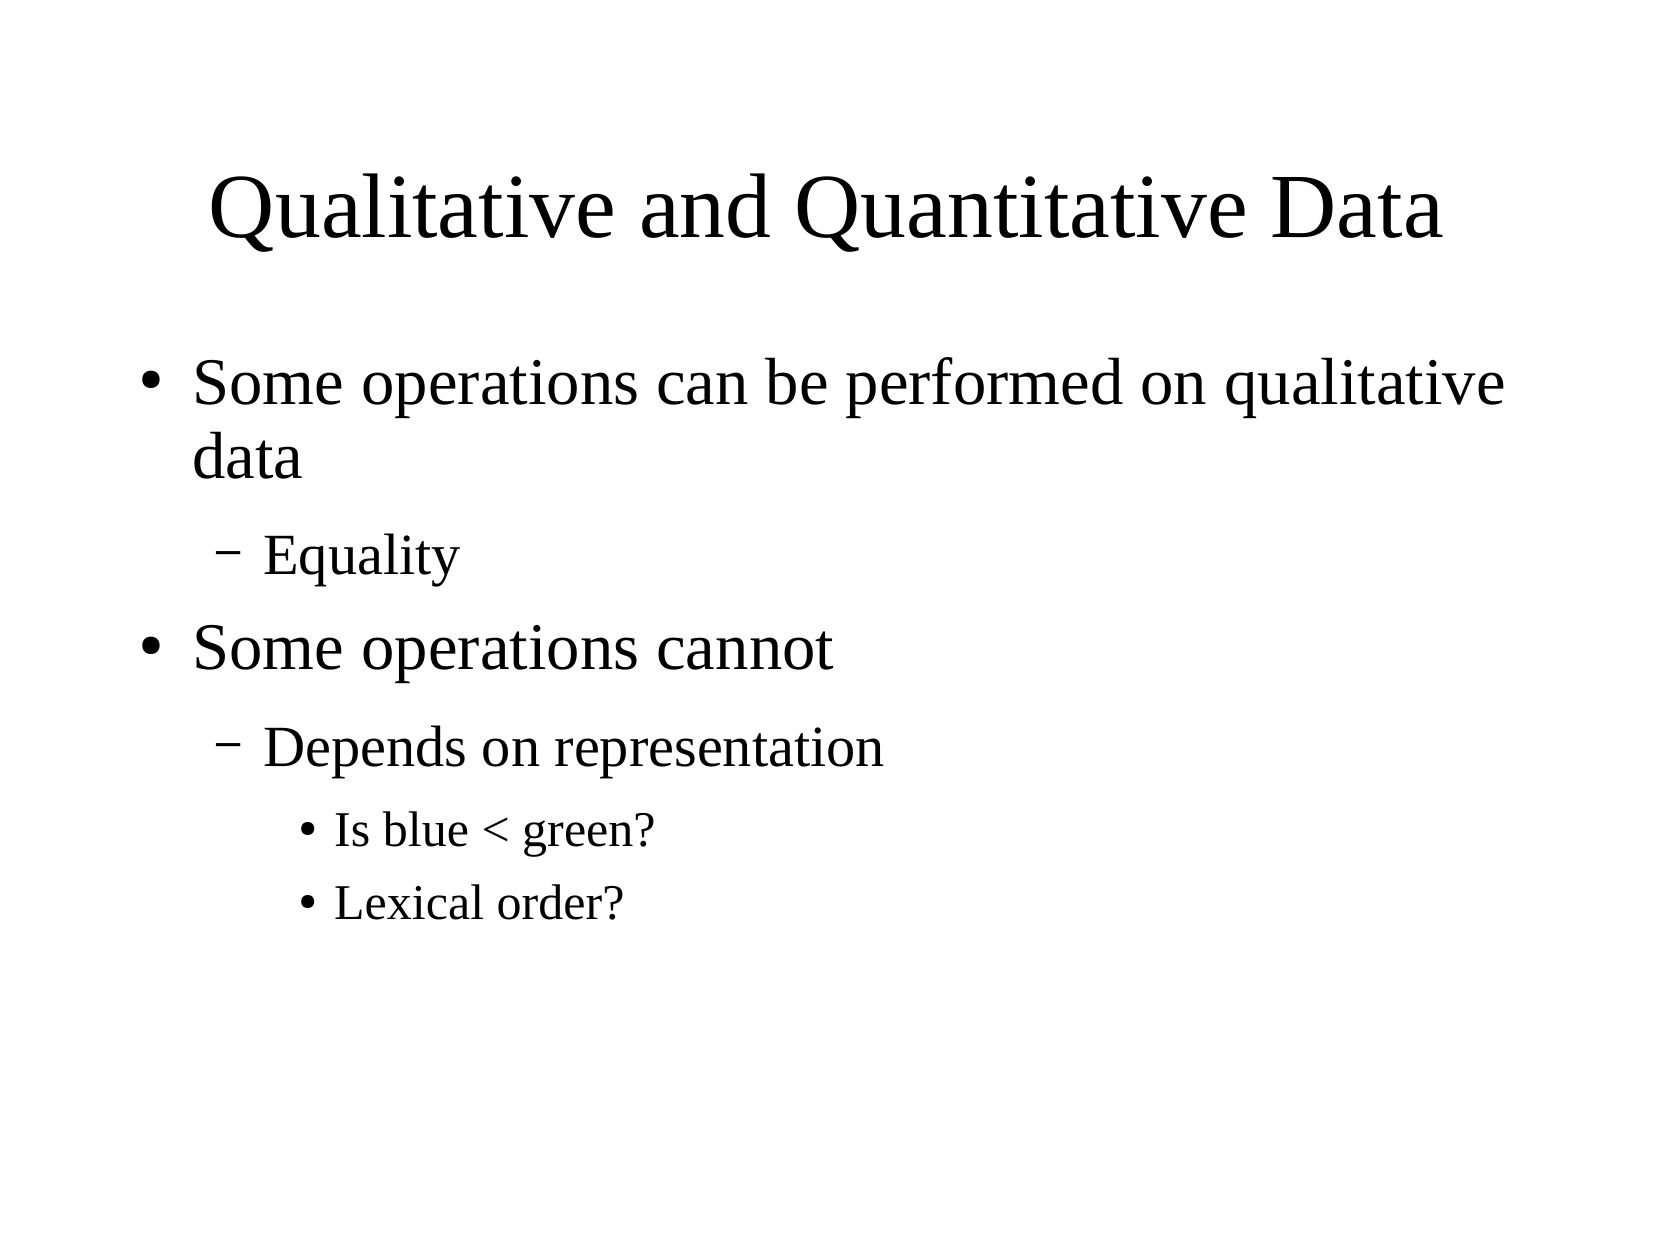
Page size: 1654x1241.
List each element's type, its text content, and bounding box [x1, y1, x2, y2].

title Qualitative and Quantitative Data [121, 102, 1534, 311]
list Some operations can be performed on qualitative data Equality Some operations cannot Depends on representation Is blue < green? Lexical order? [121, 344, 1534, 1127]
